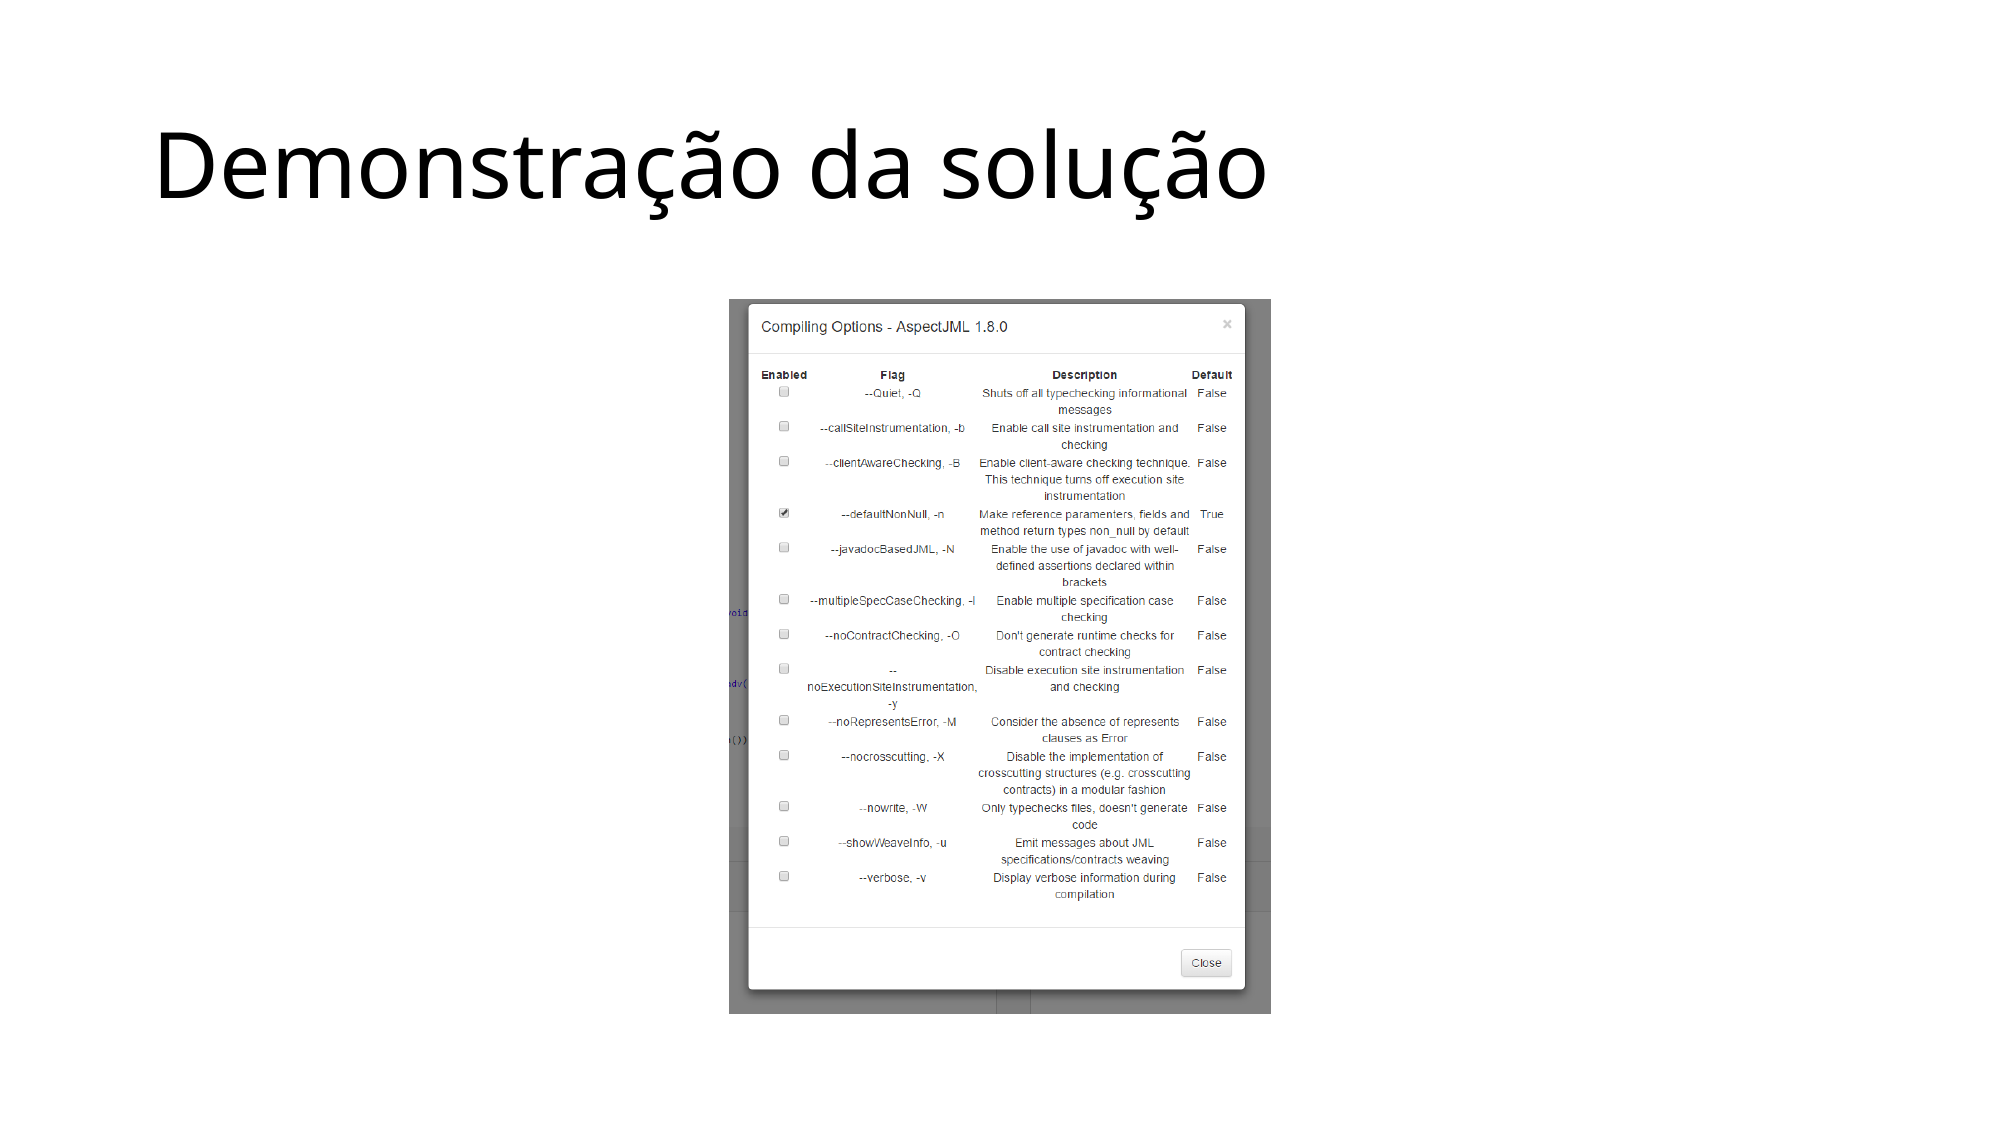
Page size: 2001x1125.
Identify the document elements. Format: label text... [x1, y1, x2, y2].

picture [729, 299, 1271, 1014]
title Demonstração da solução [137, 59, 1863, 278]
